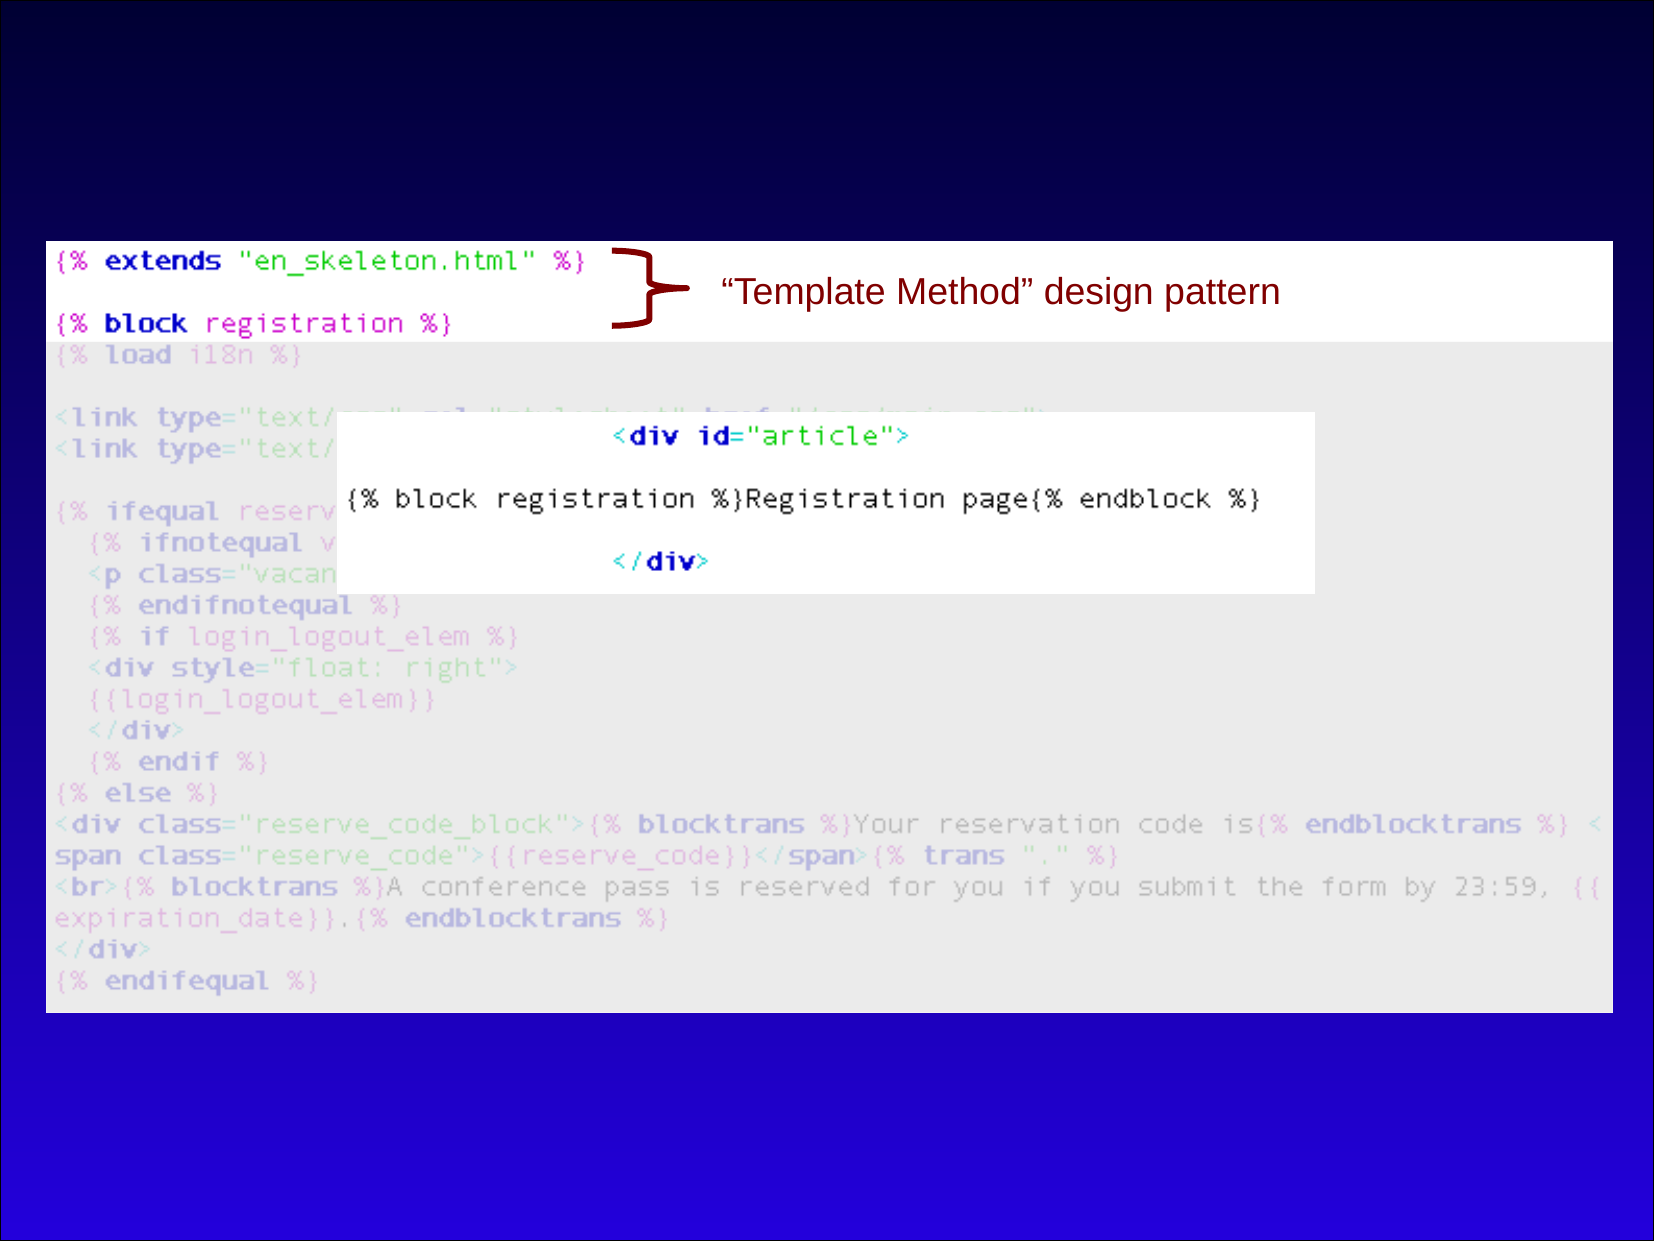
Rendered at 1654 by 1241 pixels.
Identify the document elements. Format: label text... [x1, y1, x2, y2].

text_box “Template Method” design pattern [706, 262, 1298, 320]
text_box [46, 341, 1613, 1013]
picture [337, 412, 1315, 594]
picture [46, 241, 1613, 341]
